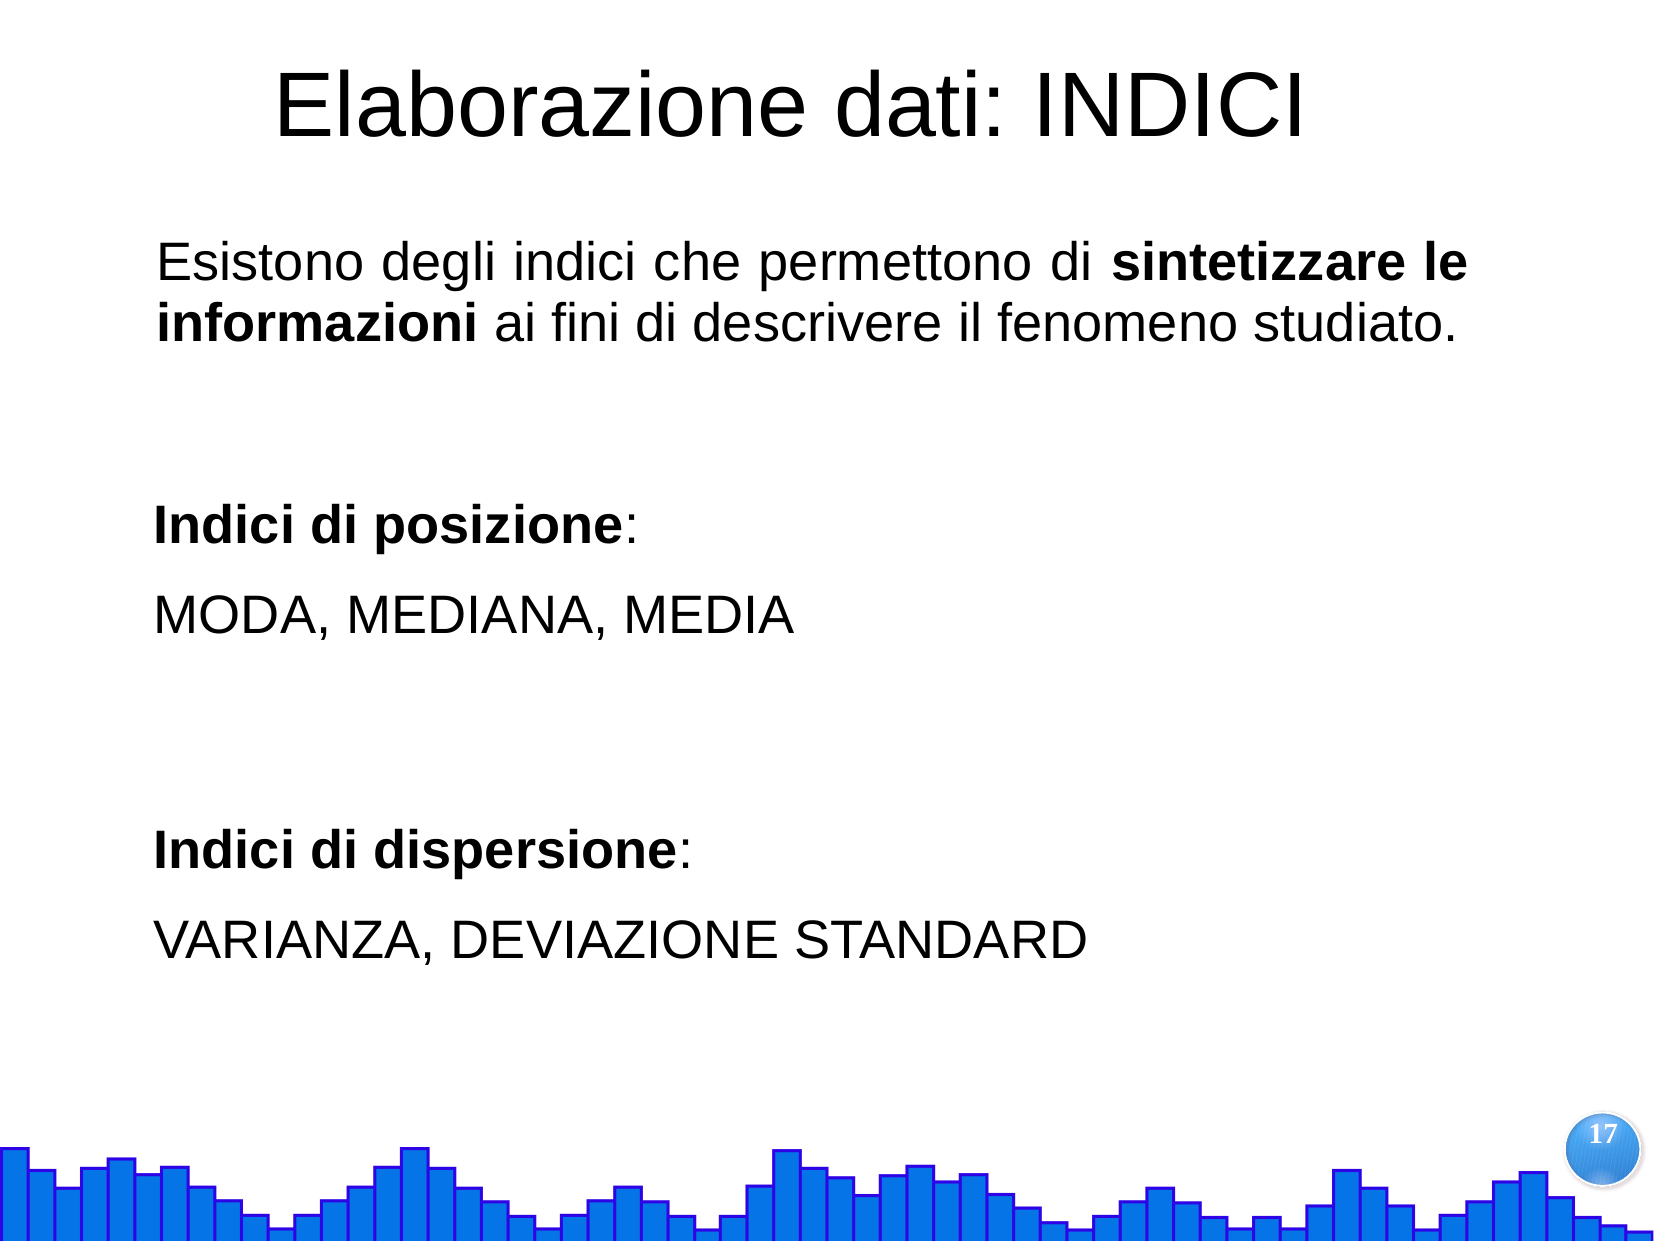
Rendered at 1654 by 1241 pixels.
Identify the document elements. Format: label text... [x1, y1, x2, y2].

title Elaborazione dati: INDICI [47, 52, 1536, 361]
list Indici di dispersione: VARIANZA, DEVIAZIONE STANDARD [82, 819, 1571, 1163]
list Indici di posizione: MODA, MEDIANA, MEDIA [82, 389, 1571, 733]
picture [0, 1147, 1654, 1241]
text_box Esistono degli indici che permettono di sintetizzare le informazioni ai fini di descrivere il fenomeno studiato. [141, 224, 1654, 361]
